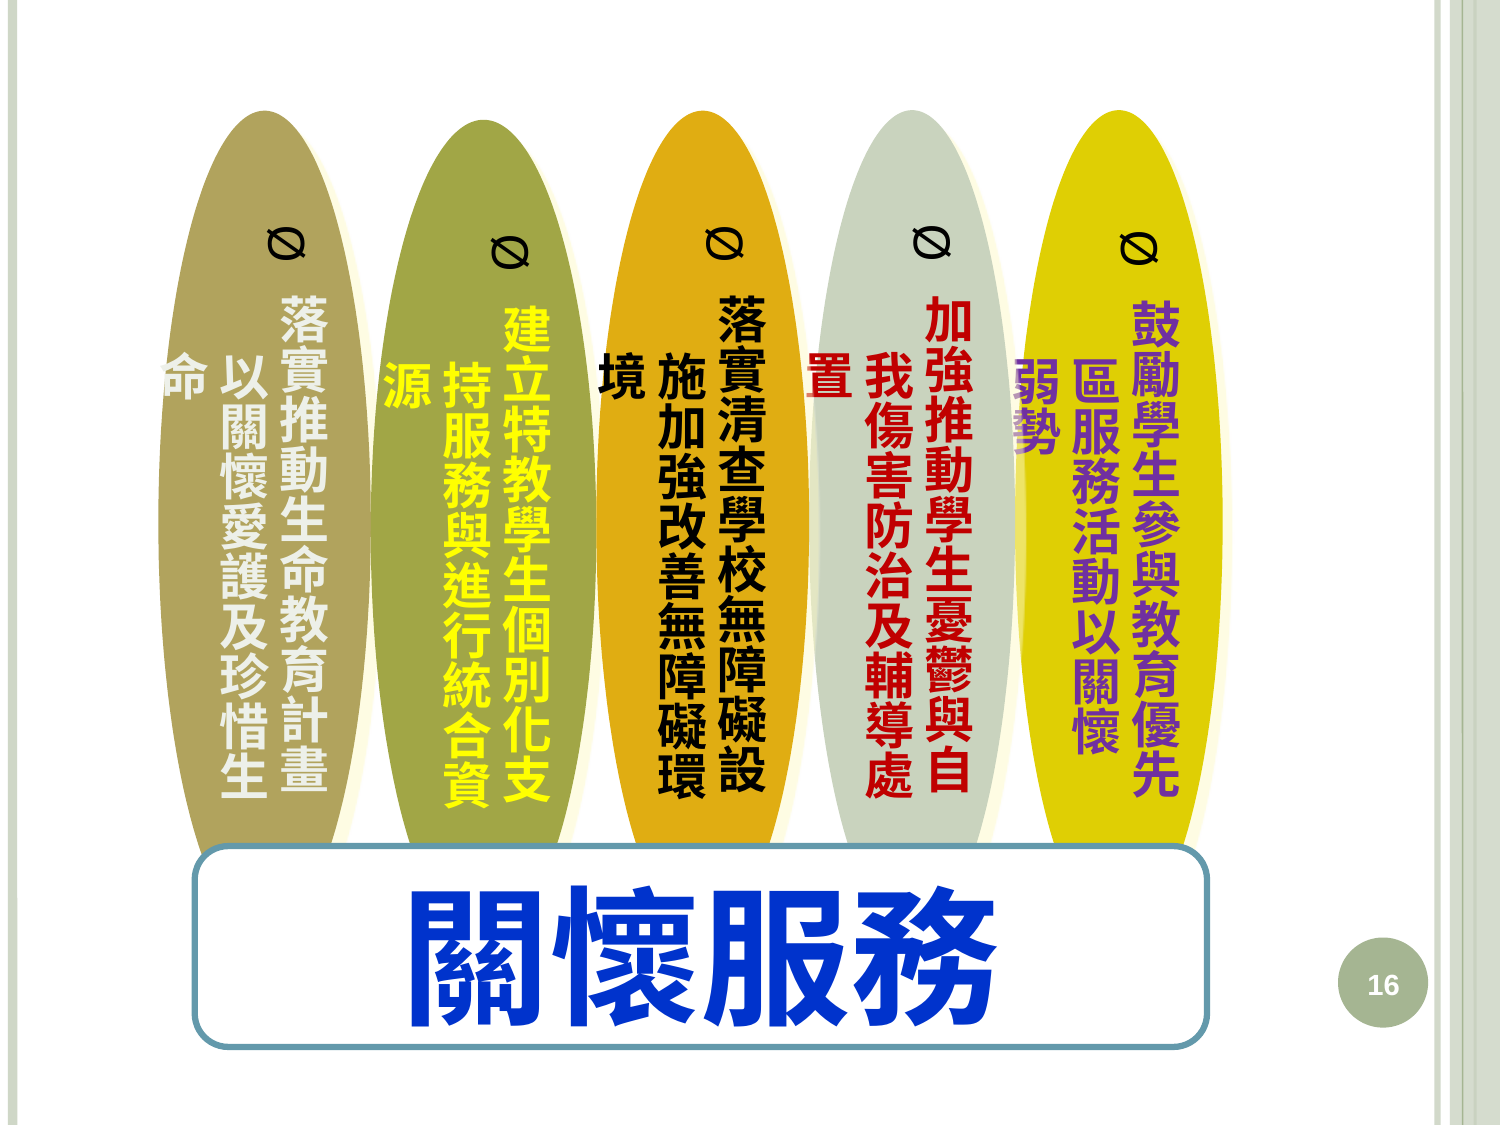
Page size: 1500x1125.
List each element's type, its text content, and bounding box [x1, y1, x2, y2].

text_box 落實清查學校無障礙設施加強改善無障礙環境 [596, 110, 810, 846]
text_box 落實推動生命教育計畫以關懷愛護及珍惜生命 [158, 110, 371, 857]
text_box 加強推動學生憂鬱與自我傷害防治及輔導處置 [809, 110, 1016, 846]
text_box 鼓勵學生參與教育優先區服務活動以關懷弱勢 [1015, 110, 1223, 847]
text_box [1333, 940, 1434, 1027]
text_box 關懷服務 [194, 846, 1208, 1047]
text_box 建立特教學生個別化支持服務與進行統合資源 [370, 119, 596, 846]
